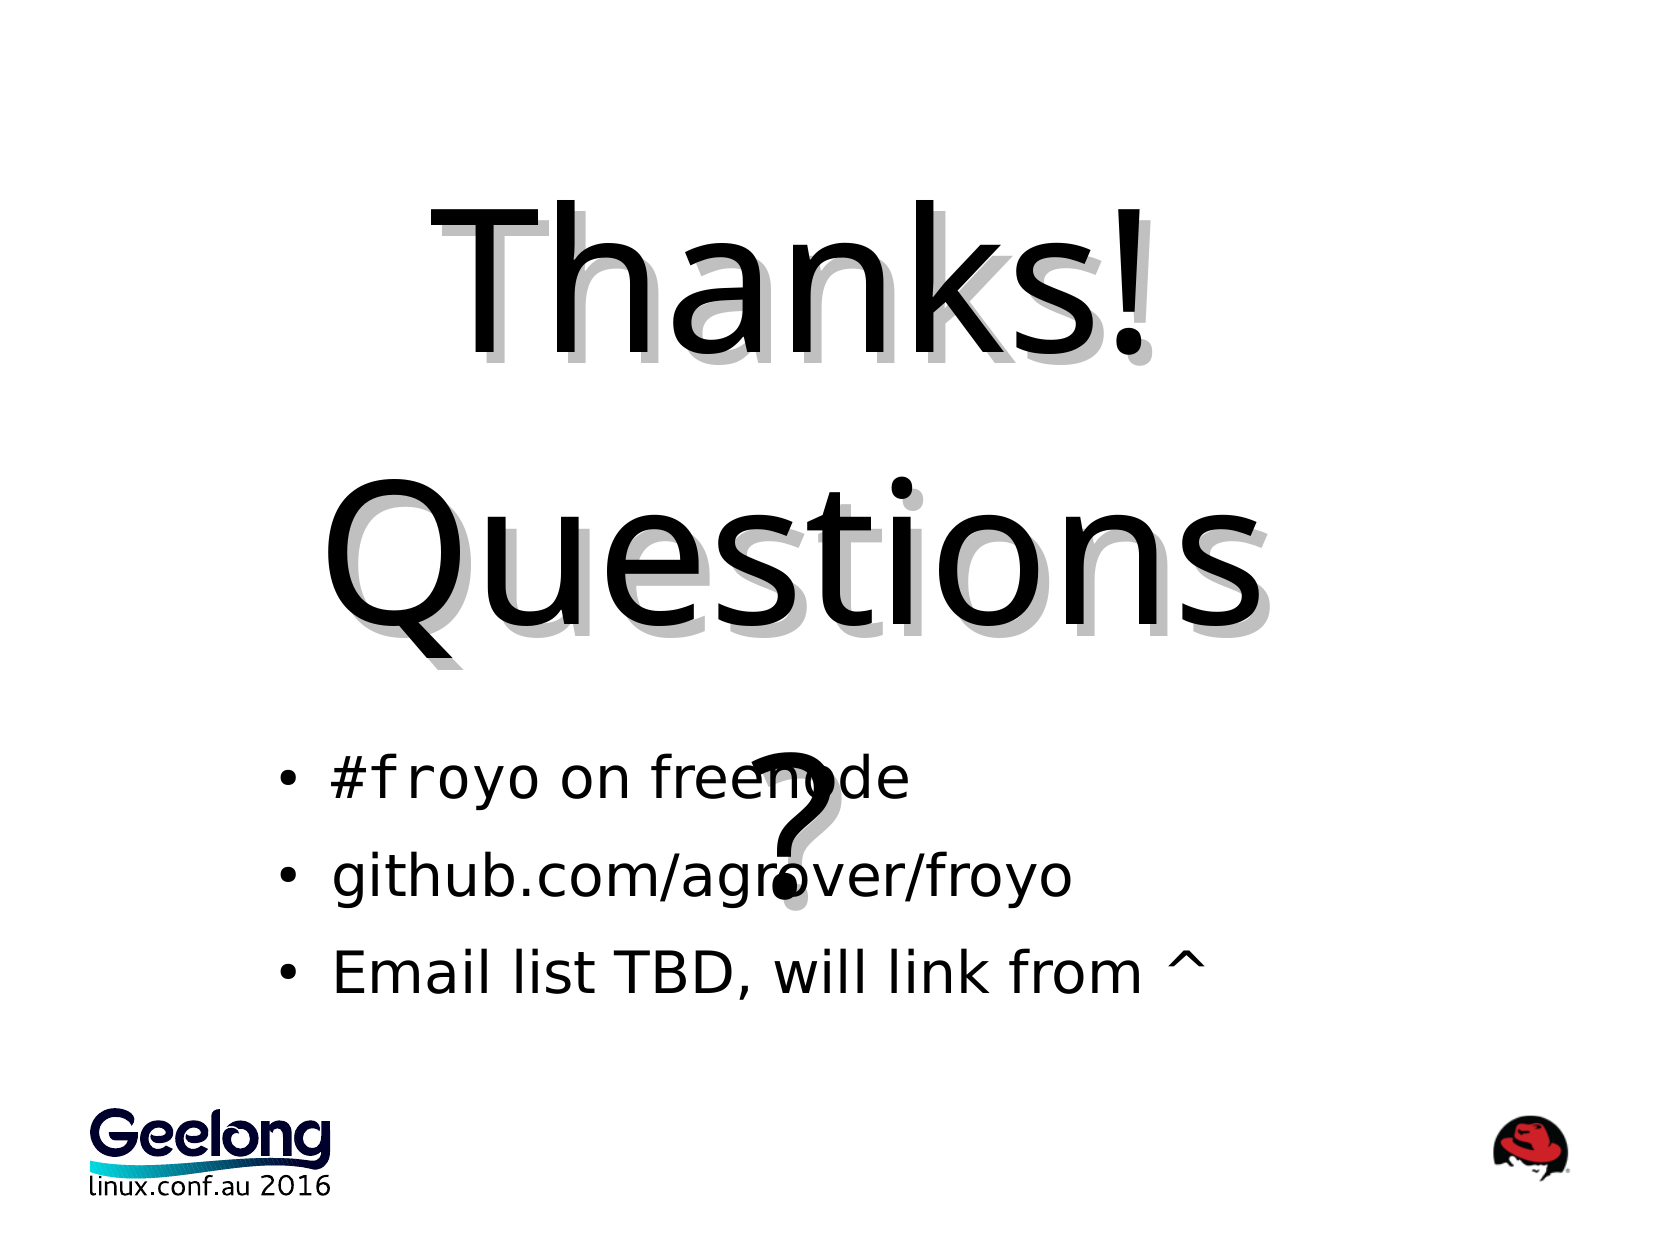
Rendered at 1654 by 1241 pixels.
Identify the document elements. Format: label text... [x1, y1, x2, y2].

picture [1492, 1113, 1576, 1191]
text_box Thanks! Questions? [301, 131, 1352, 732]
list #froyo on freenode github.com/agrover/froyo Email list TBD, will link from ^ [260, 744, 1513, 1100]
